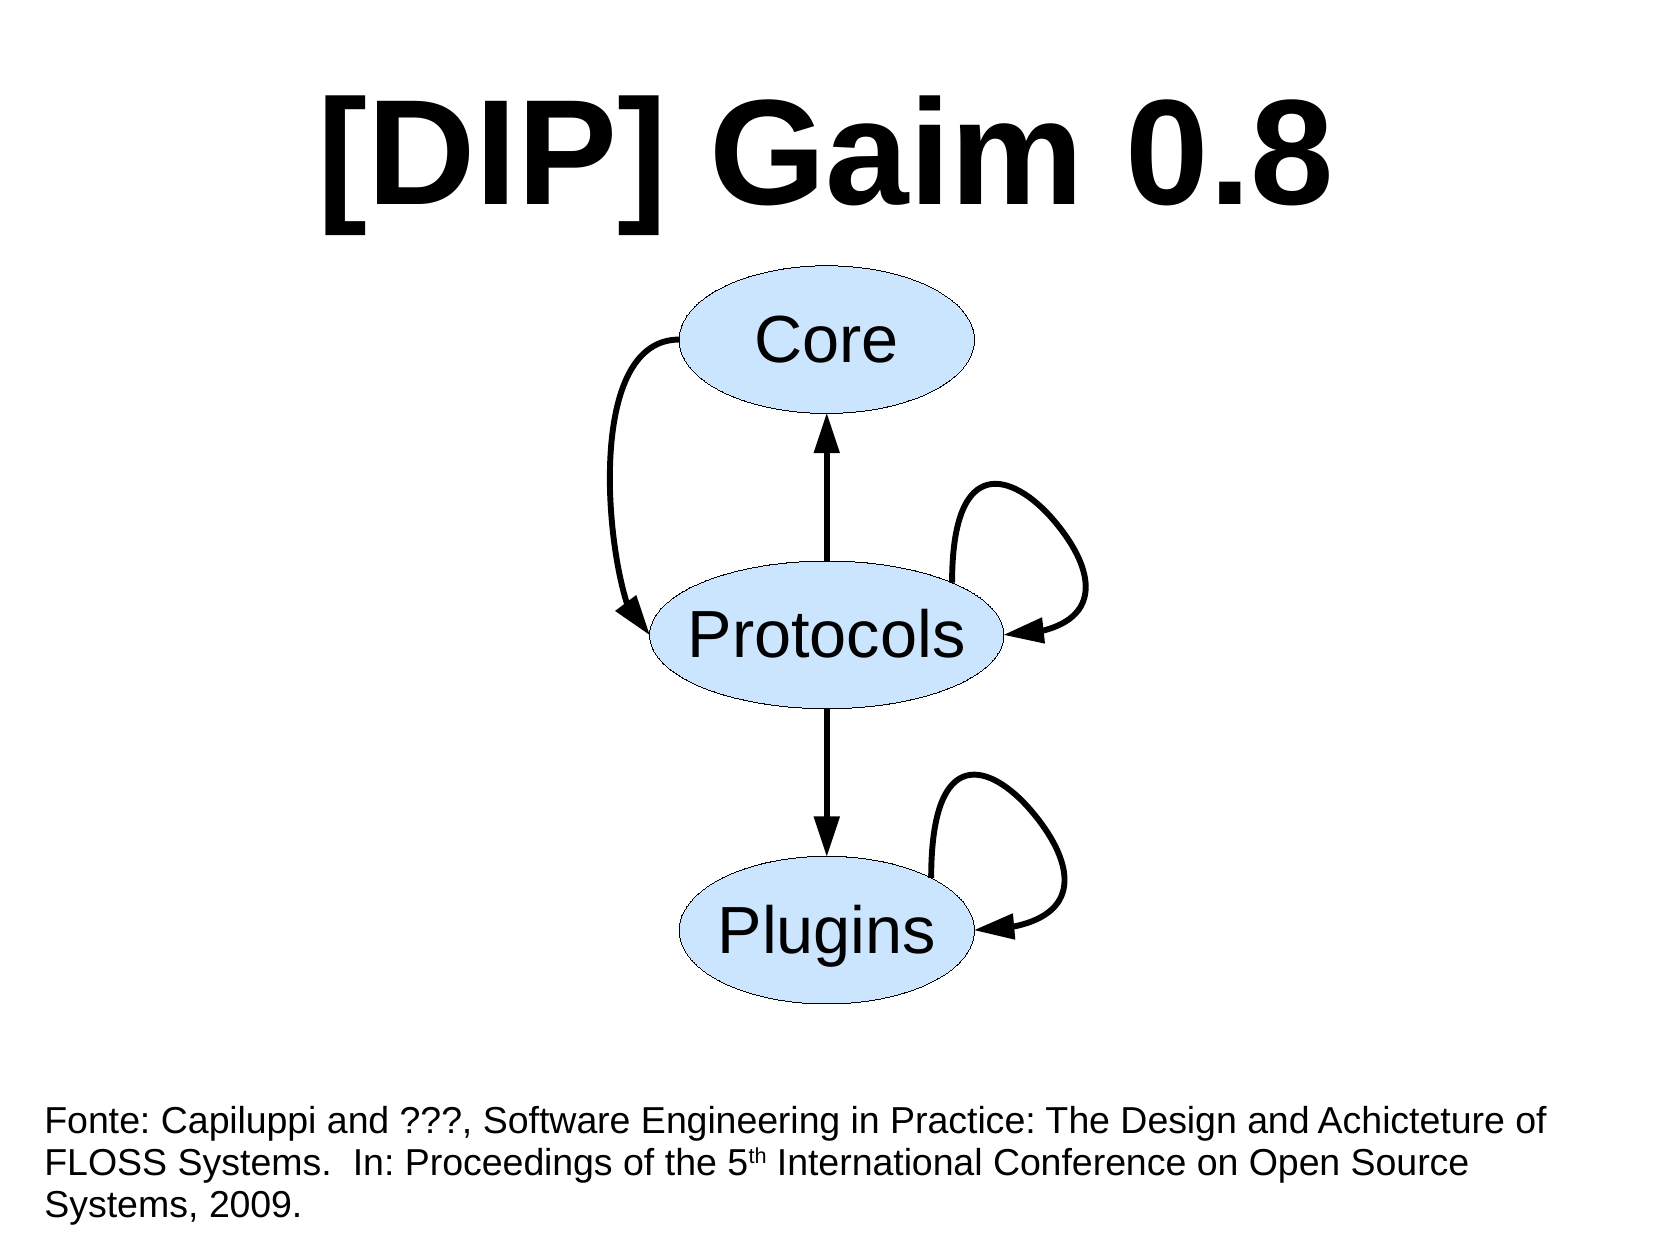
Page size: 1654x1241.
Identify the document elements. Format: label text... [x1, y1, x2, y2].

title [DIP] Gaim 0.8 [82, 56, 1571, 250]
text_box Core [679, 265, 975, 414]
text_box Protocols [649, 561, 1004, 709]
text_box Plugins [679, 856, 975, 1004]
text_box Fonte: Capiluppi and ???, Software Engineering in Practice: The Design and Achicteture of FLOSS Systems. In: Proceedings of the 5th International Conference on Open Source Systems, 2009. [29, 1092, 1625, 1235]
